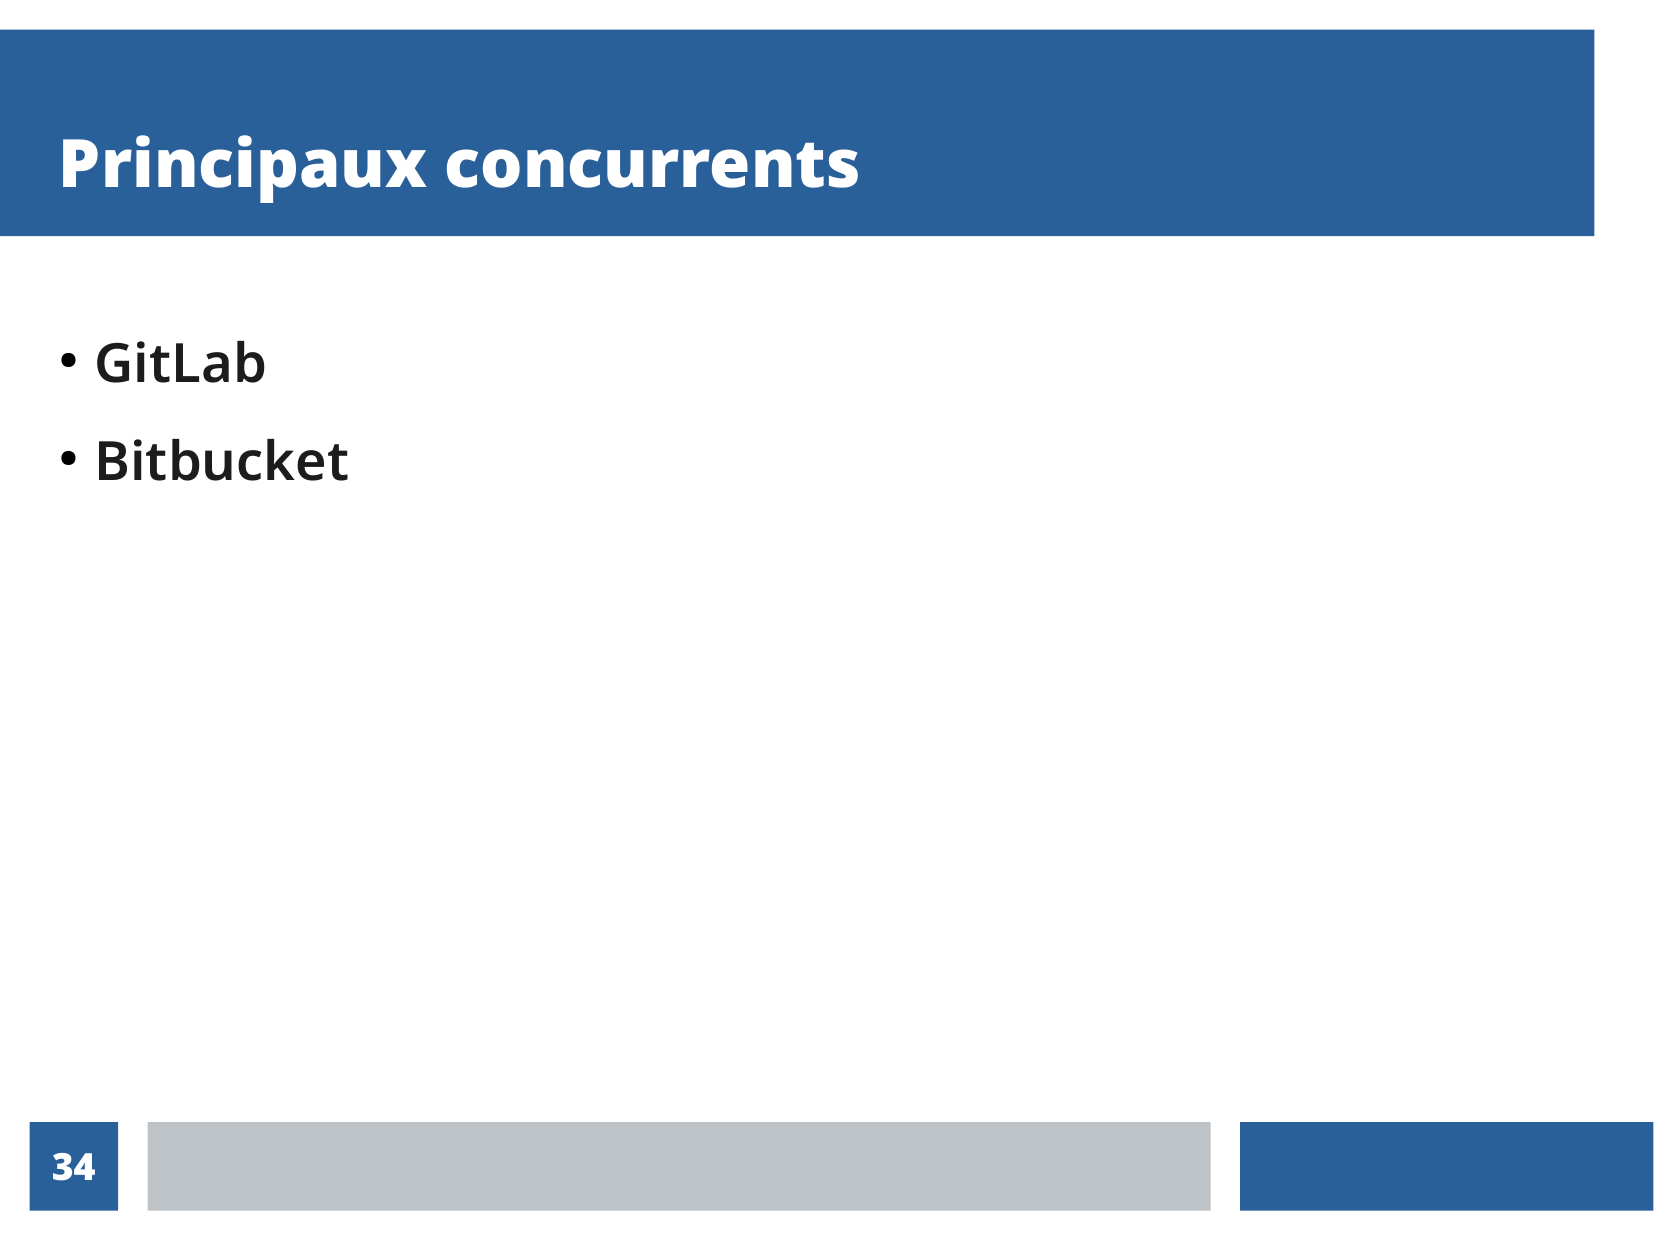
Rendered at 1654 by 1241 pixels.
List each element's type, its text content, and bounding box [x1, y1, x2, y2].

title Principaux concurrents [59, 59, 1595, 207]
list GitLab Bitbucket [59, 324, 1565, 1093]
